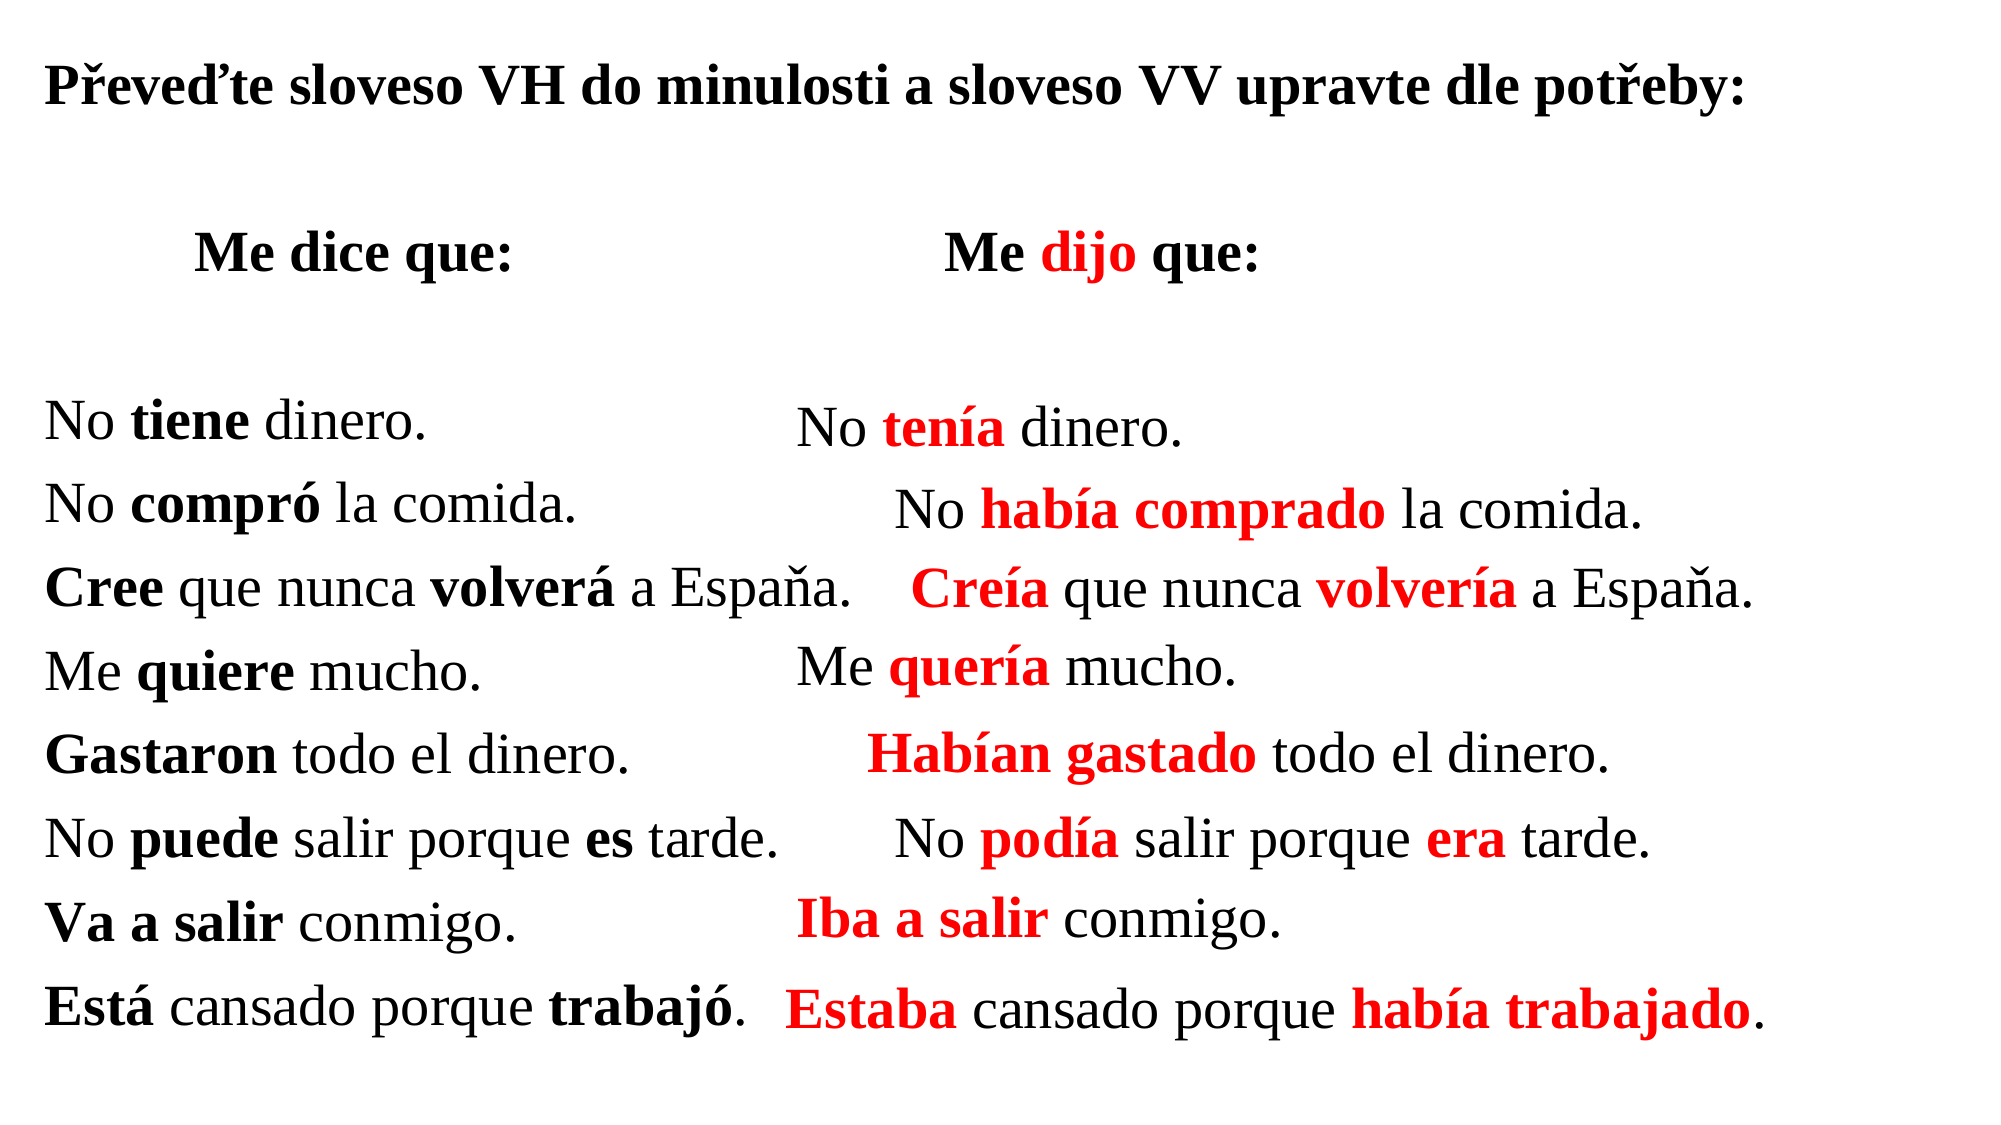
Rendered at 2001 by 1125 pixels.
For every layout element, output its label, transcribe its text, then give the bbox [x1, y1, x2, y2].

text_box No había comprado la comida. [879, 470, 1715, 541]
text_box No tenía dinero. [781, 388, 1481, 459]
text_box No podía salir porque era tarde. [879, 799, 1779, 869]
text_box Habían gastado todo el dinero. [852, 714, 1715, 784]
list Převeďte sloveso VH do minulosti a sloveso VV upravte dle potřeby: Me dice que: Me dijo que: No tiene dinero. No compró la comida. Cree que nunca volverá a Espaňa. Me quiere mucho. Gastaron todo el dinero. No puede salir porque es tarde. Va a salir conmigo. Está cansado porque trabajó. [29, 46, 1984, 1125]
text_box Creía que nunca volvería a Espaňa. [895, 548, 1841, 619]
text_box Estaba cansado porque había trabajado. [771, 959, 1974, 1052]
text_box Iba a salir conmigo. [781, 879, 1481, 950]
text_box Me quería mucho. [781, 627, 1481, 698]
